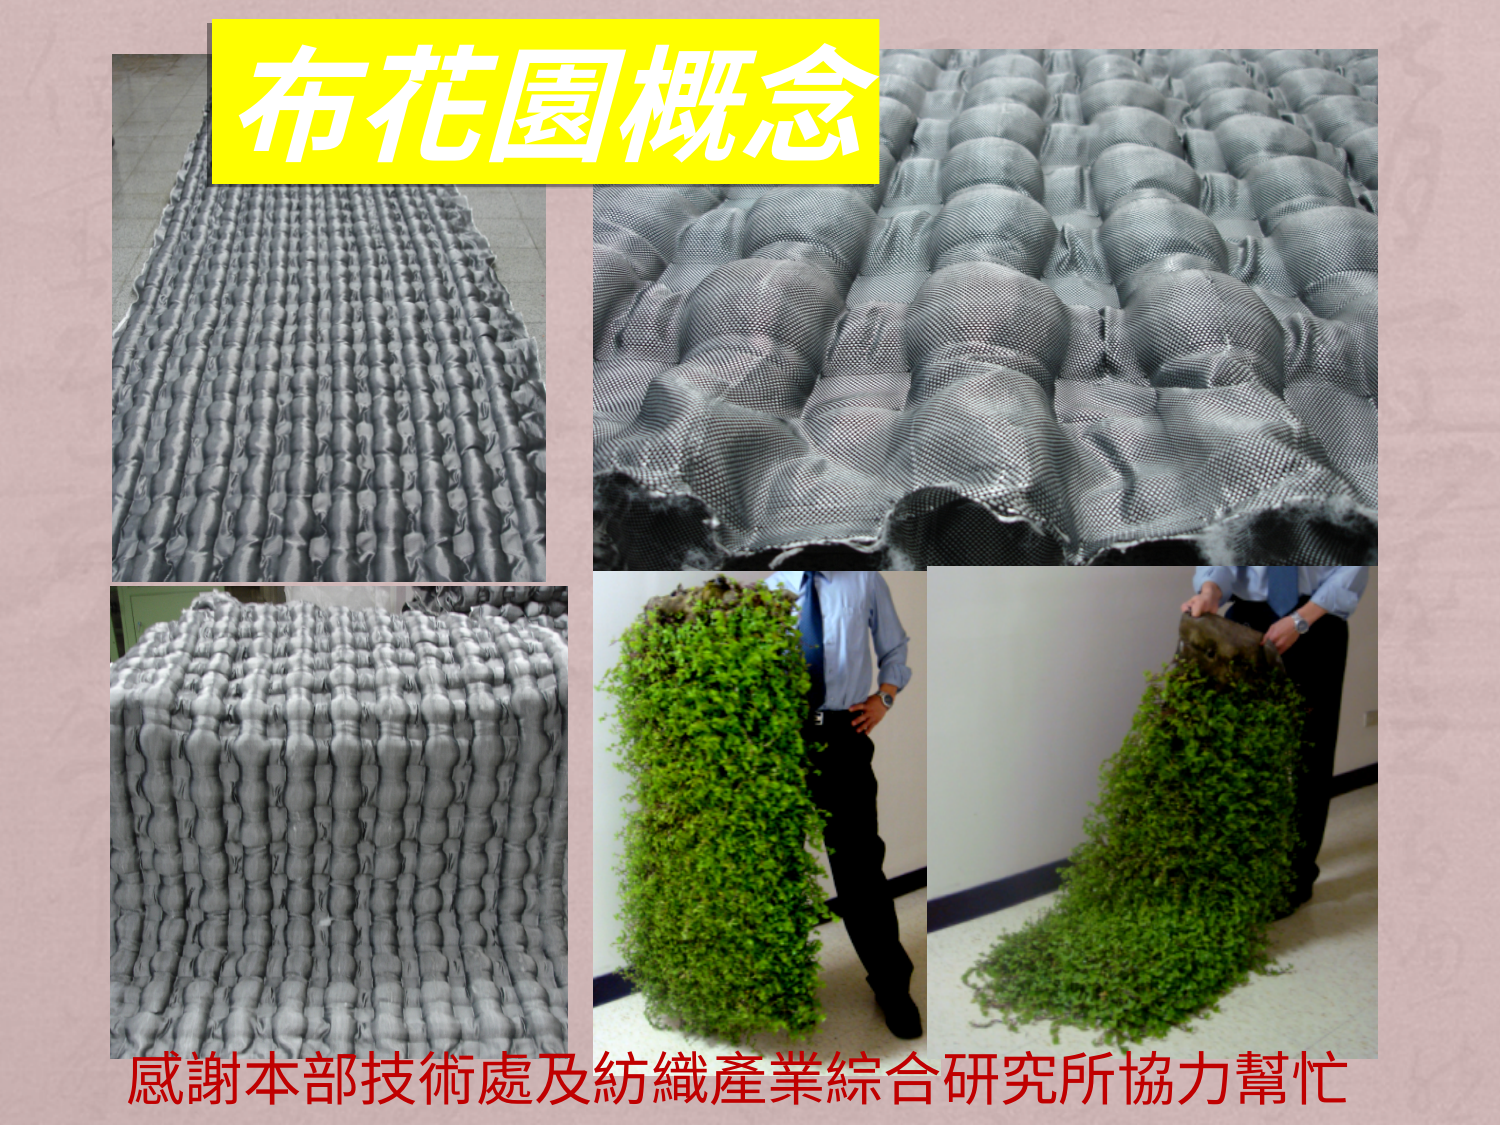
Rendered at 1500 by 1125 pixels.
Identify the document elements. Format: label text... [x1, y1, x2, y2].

text_box 感謝本部技術處及紡織產業綜合研究所協力幫忙 [112, 1035, 1424, 1120]
picture [0, 0, 1500, 1125]
text_box 布花園概念 [212, 19, 880, 184]
